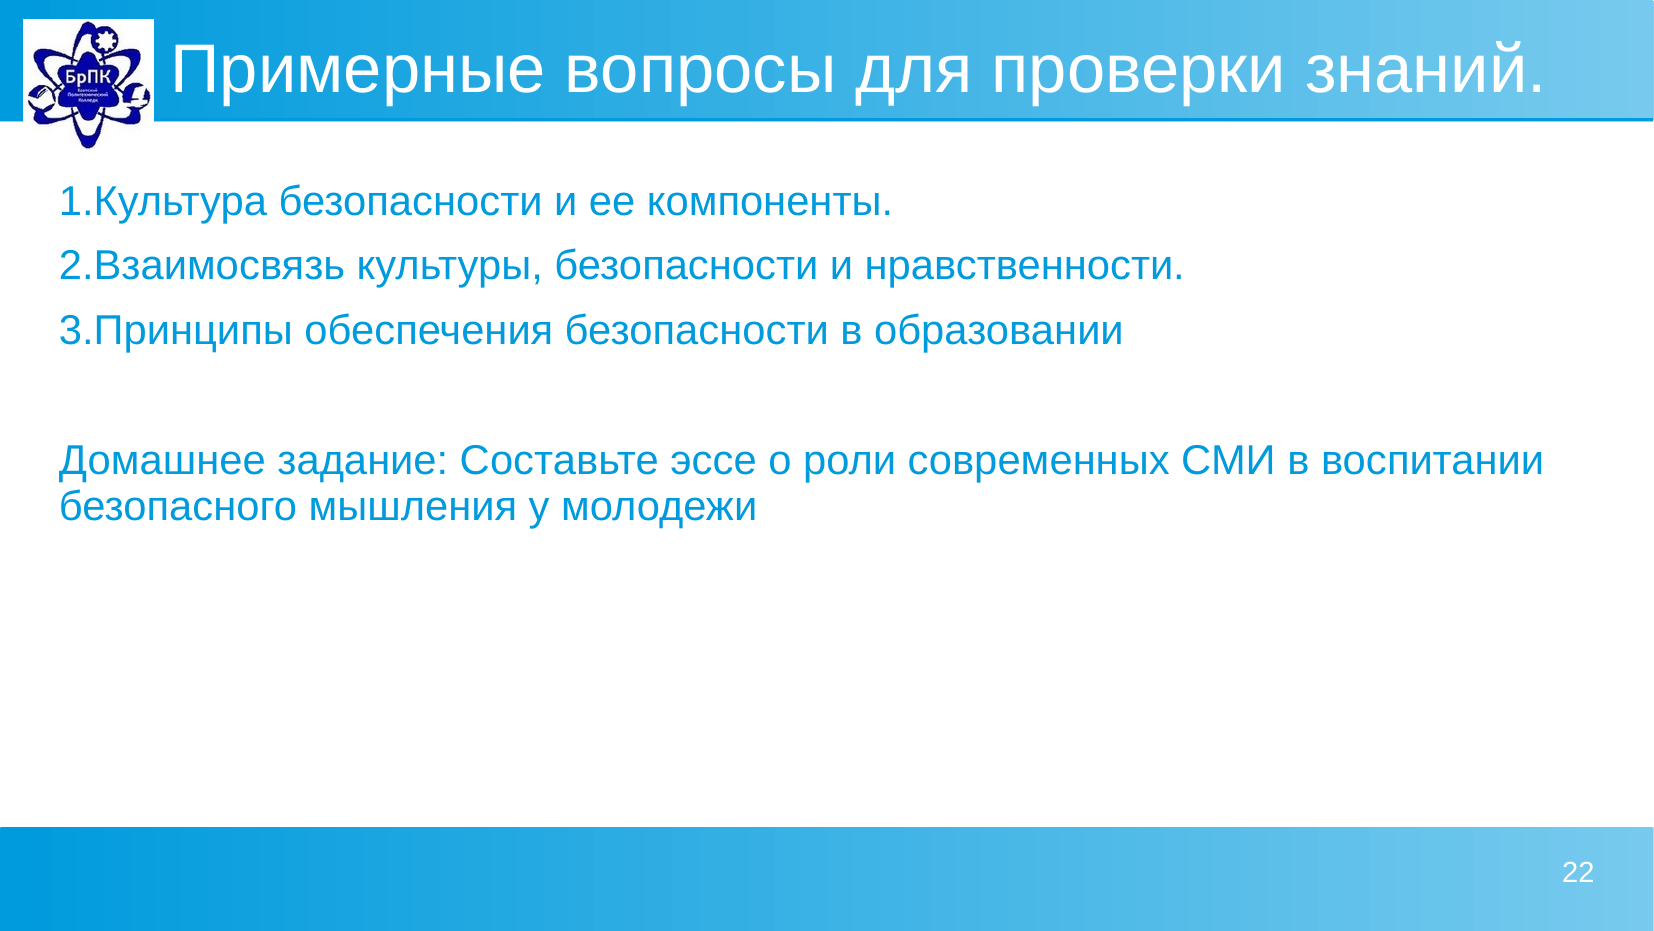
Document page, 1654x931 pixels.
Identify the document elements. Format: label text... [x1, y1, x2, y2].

list 1.Культура безопасности и ее компоненты. 2.Взаимосвязь культуры, безопасности и нравственности. 3.Принципы обеспечения безопасности в образовании Домашнее задание: Составьте эссе о роли современных СМИ в воспитании безопасного мышления у молодежи [59, 177, 1595, 768]
title Примерные вопросы для проверки знаний. [154, 30, 1627, 108]
picture [23, 20, 154, 150]
